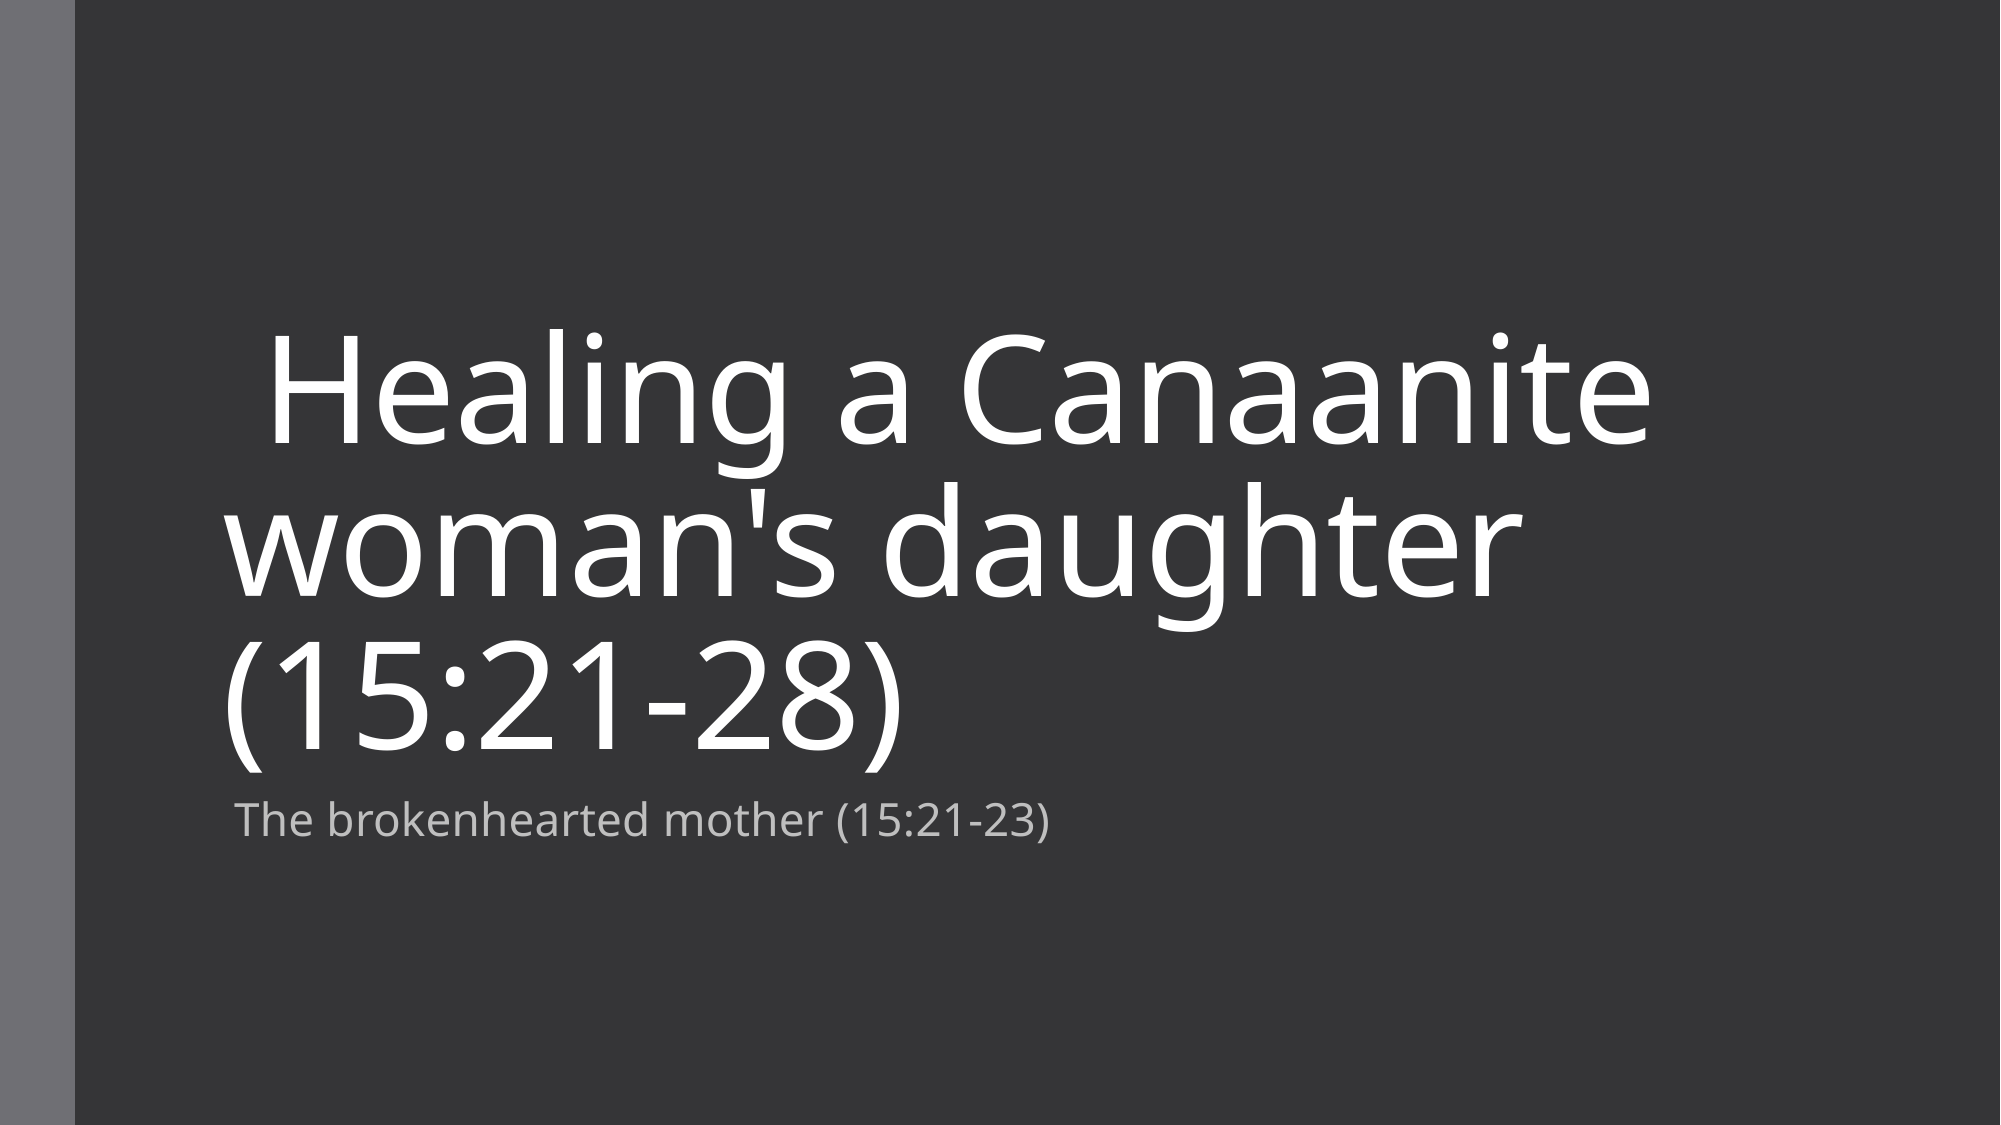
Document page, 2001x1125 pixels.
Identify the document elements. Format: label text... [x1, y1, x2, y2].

subtitle The brokenhearted mother (15:21-23) [206, 787, 1752, 1066]
title Healing a Canaanite woman's daughter (15:21-28) [206, 124, 1752, 787]
